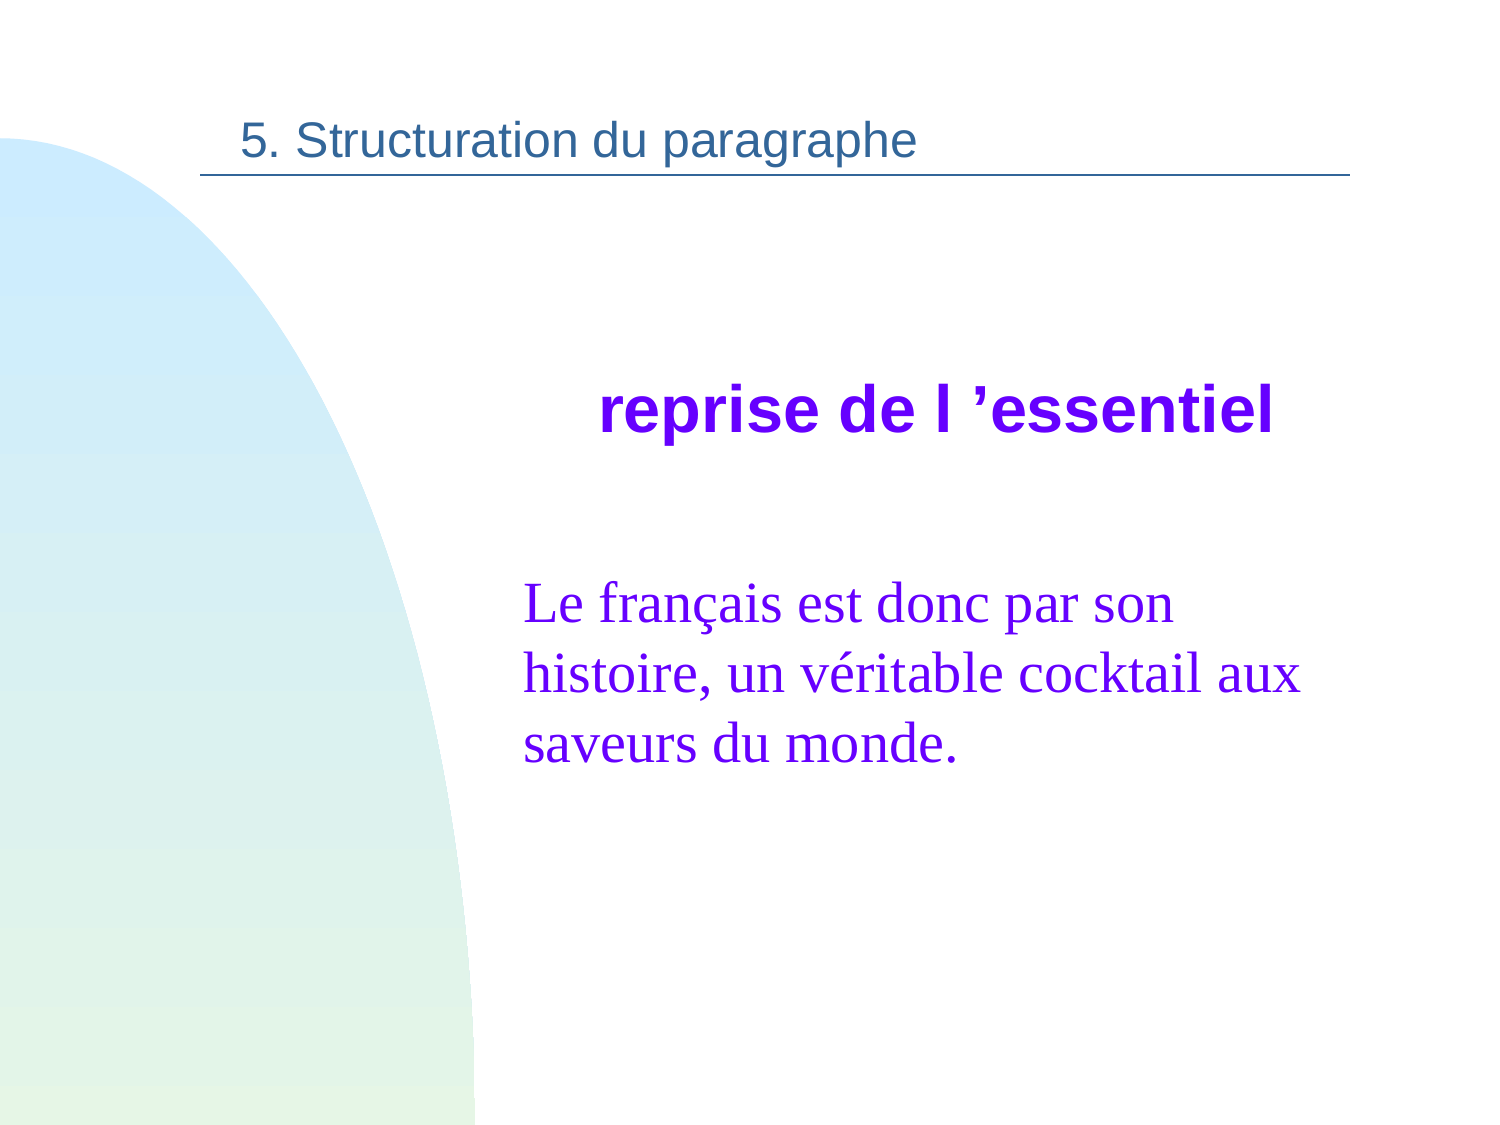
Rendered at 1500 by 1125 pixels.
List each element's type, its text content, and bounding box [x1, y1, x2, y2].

text_box 5. Structuration du paragraphe [225, 99, 934, 174]
text_box Le français est donc par son histoire, un véritable cocktail aux saveurs du monde. [508, 556, 1365, 782]
title reprise de l ’essentiel [582, 321, 1381, 510]
